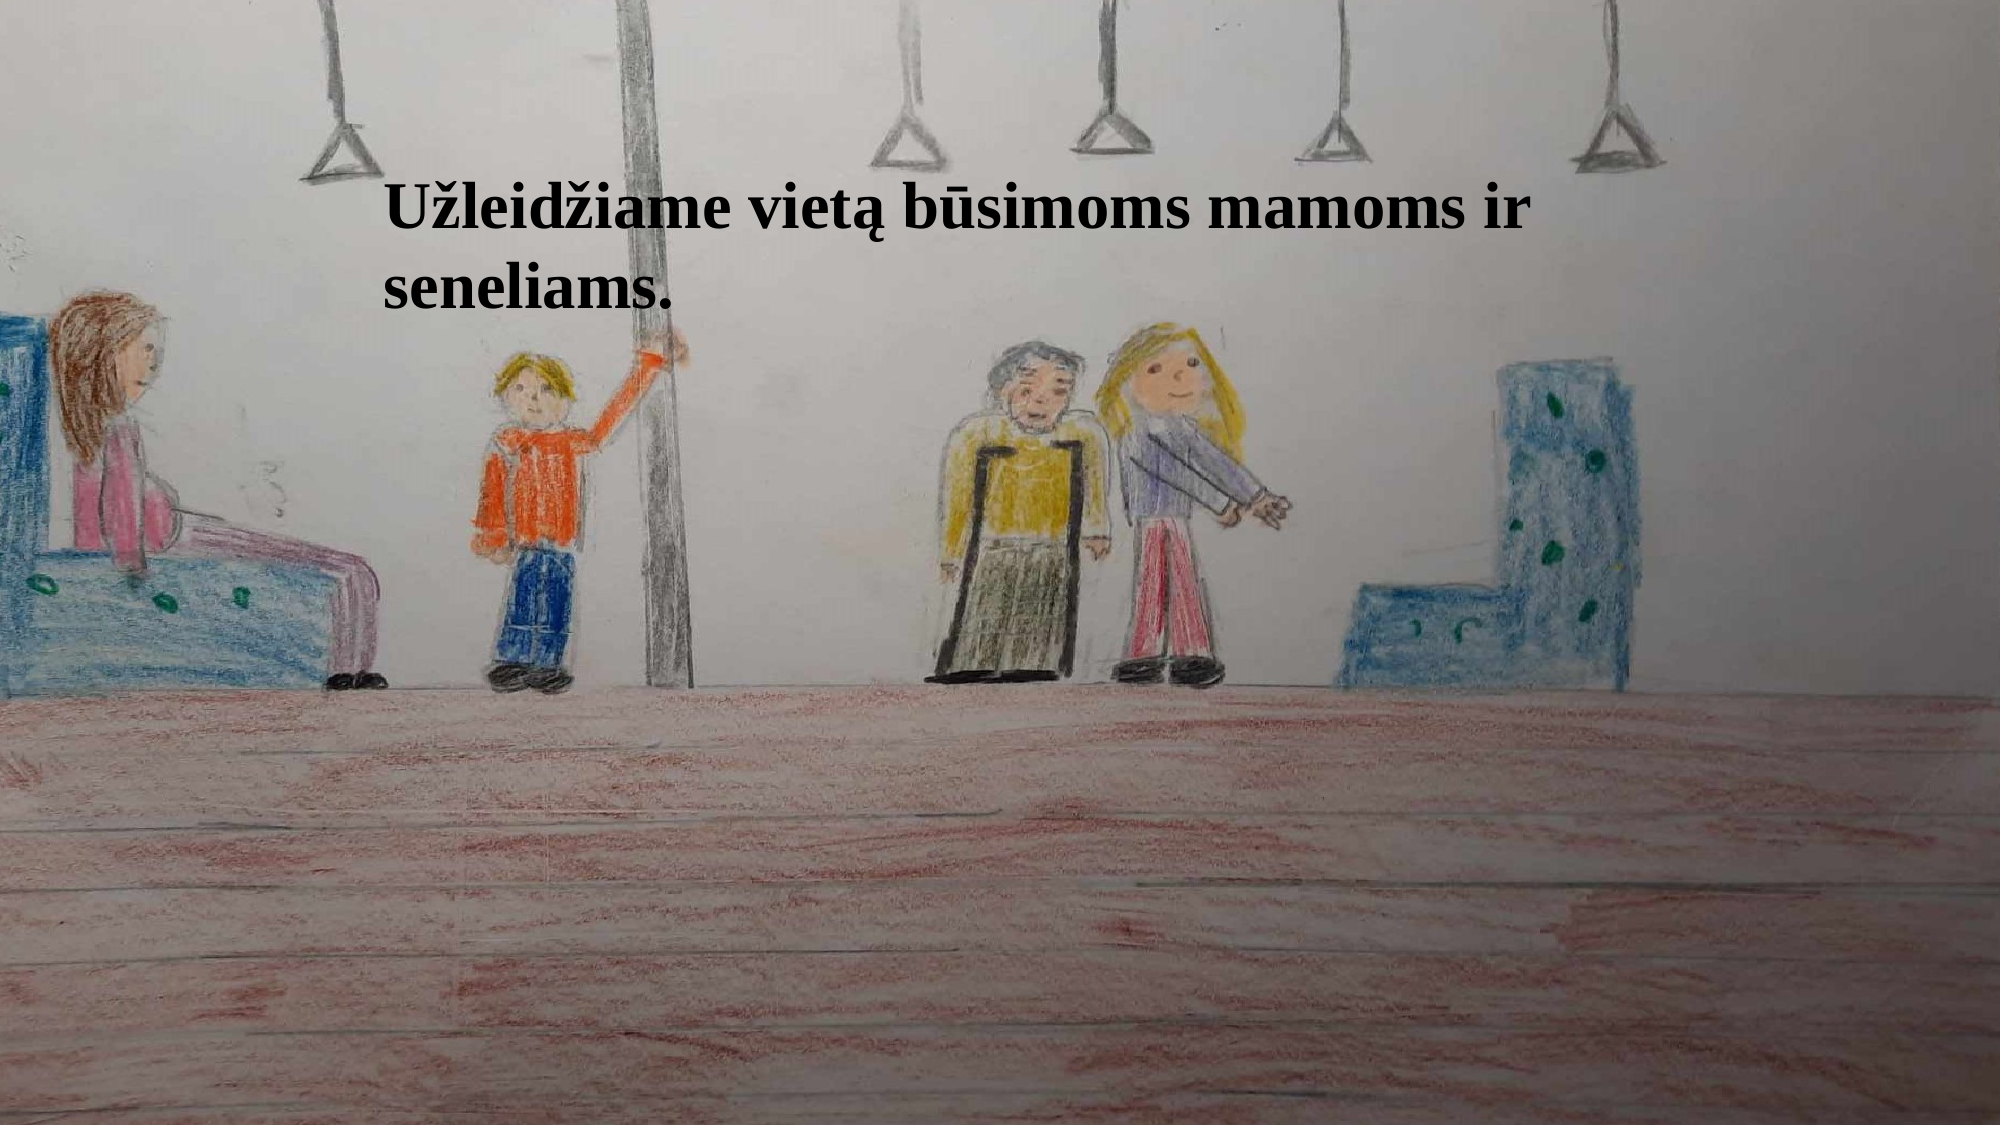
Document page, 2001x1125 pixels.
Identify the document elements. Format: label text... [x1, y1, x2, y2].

text_box Užleidžiame vietą būsimoms mamoms ir seneliams. [368, 154, 1692, 332]
picture [0, 0, 2000, 1125]
